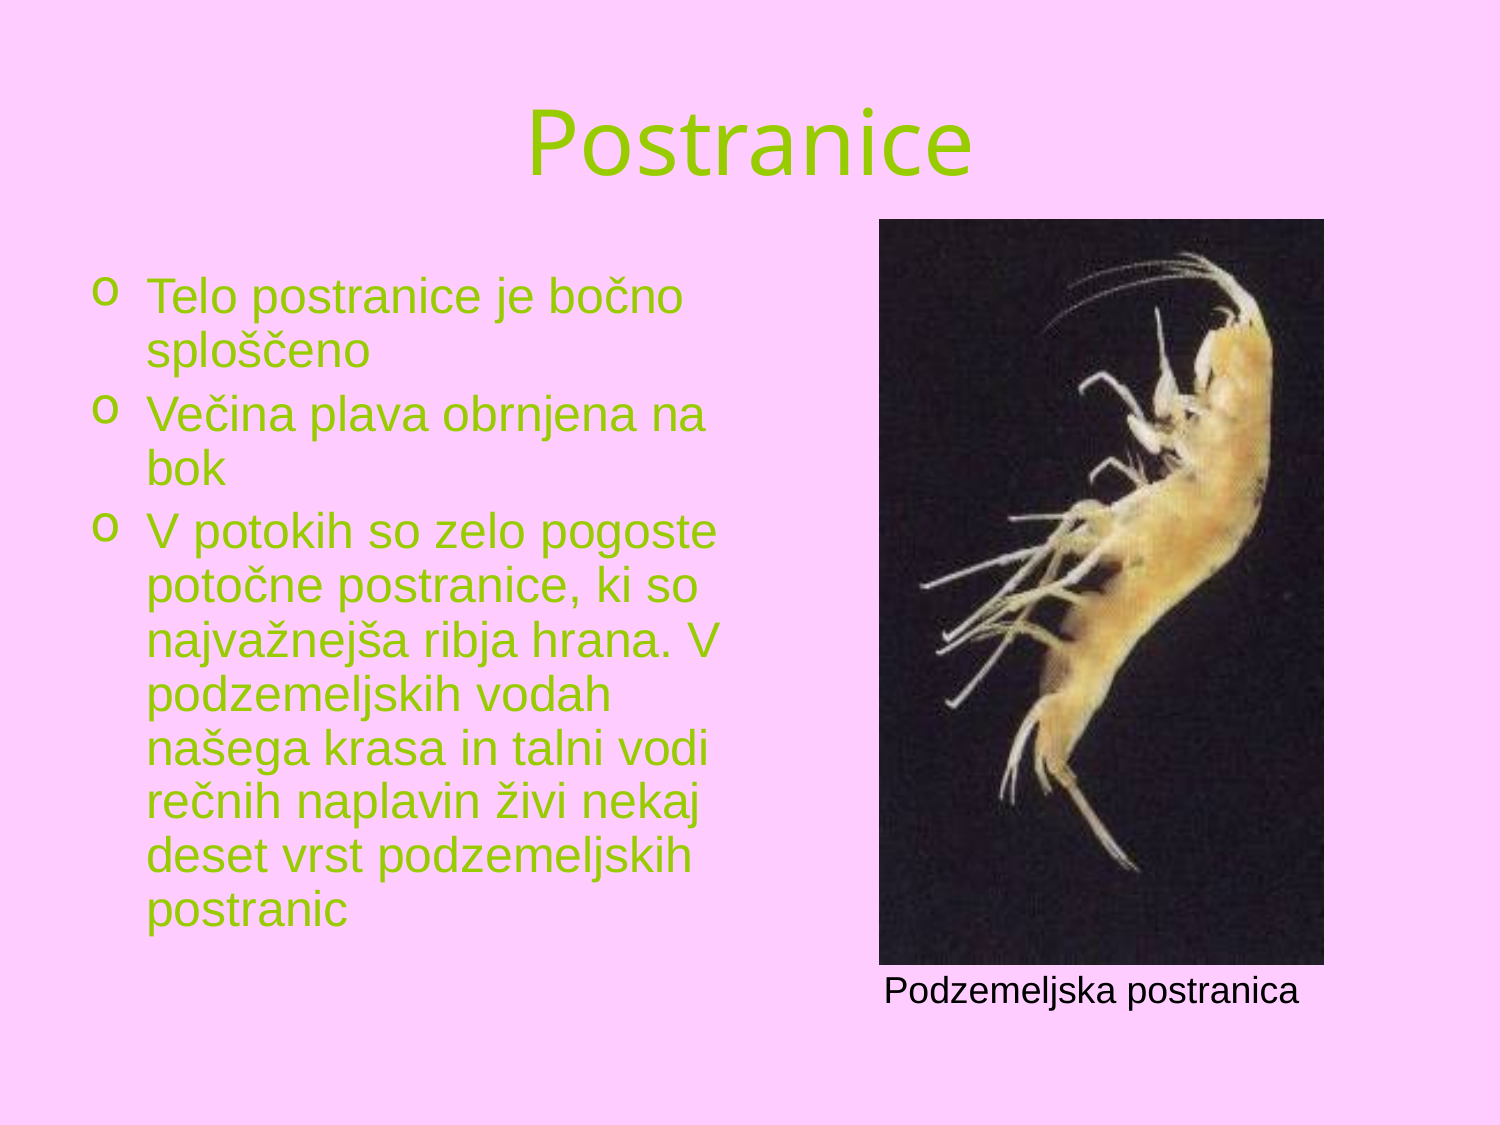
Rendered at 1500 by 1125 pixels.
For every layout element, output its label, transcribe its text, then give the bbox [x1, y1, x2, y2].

list Telo postranice je bočno sploščeno Večina plava obrnjena na bok V potokih so zelo pogoste potočne postranice, ki so najvažnejša ribja hrana. V podzemeljskih vodah našega krasa in talni vodi rečnih naplavin živi nekaj deset vrst podzemeljskih postranic [75, 262, 738, 1005]
text_box Podzemeljska postranica [868, 964, 1315, 1020]
title Postranice [75, 45, 1425, 233]
picture [879, 219, 1324, 965]
